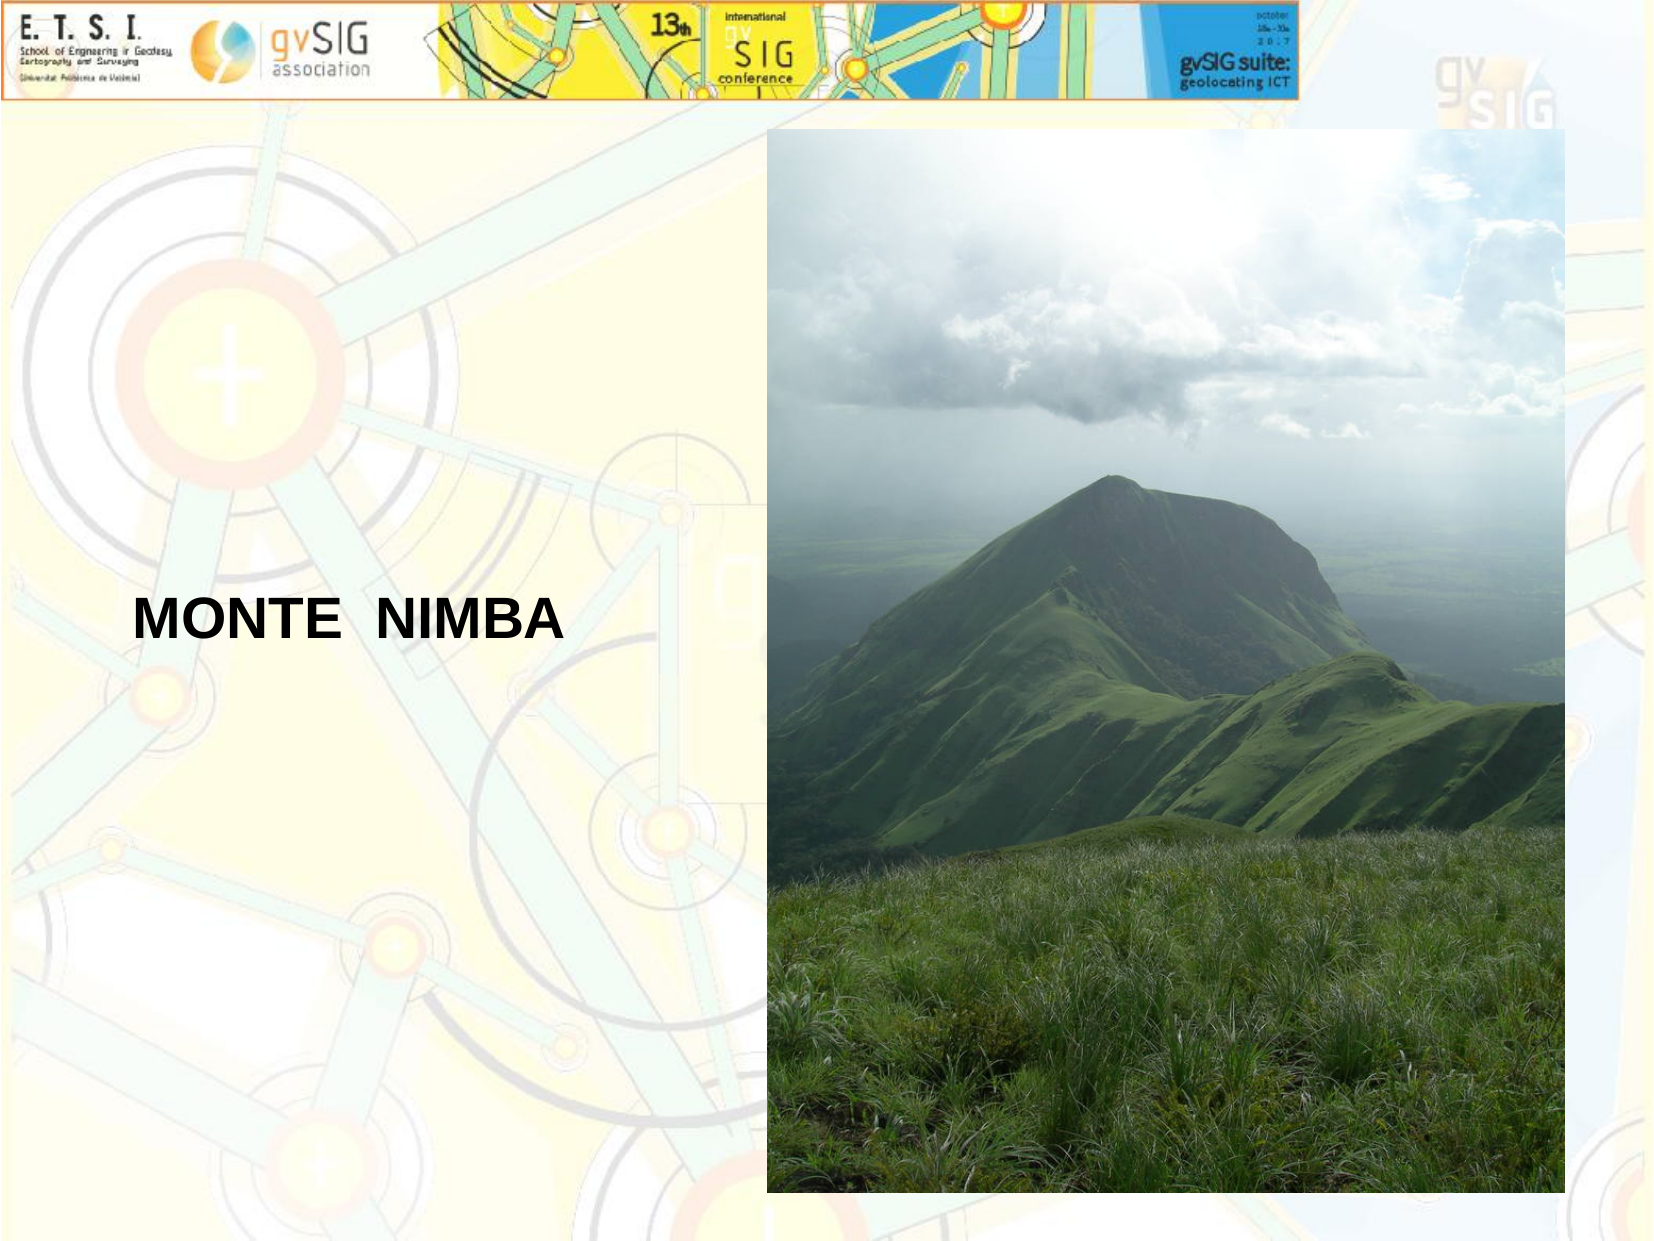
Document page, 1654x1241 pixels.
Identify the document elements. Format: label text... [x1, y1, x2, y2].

picture [1, 0, 1654, 1241]
text_box MONTE NIMBA [118, 578, 638, 662]
